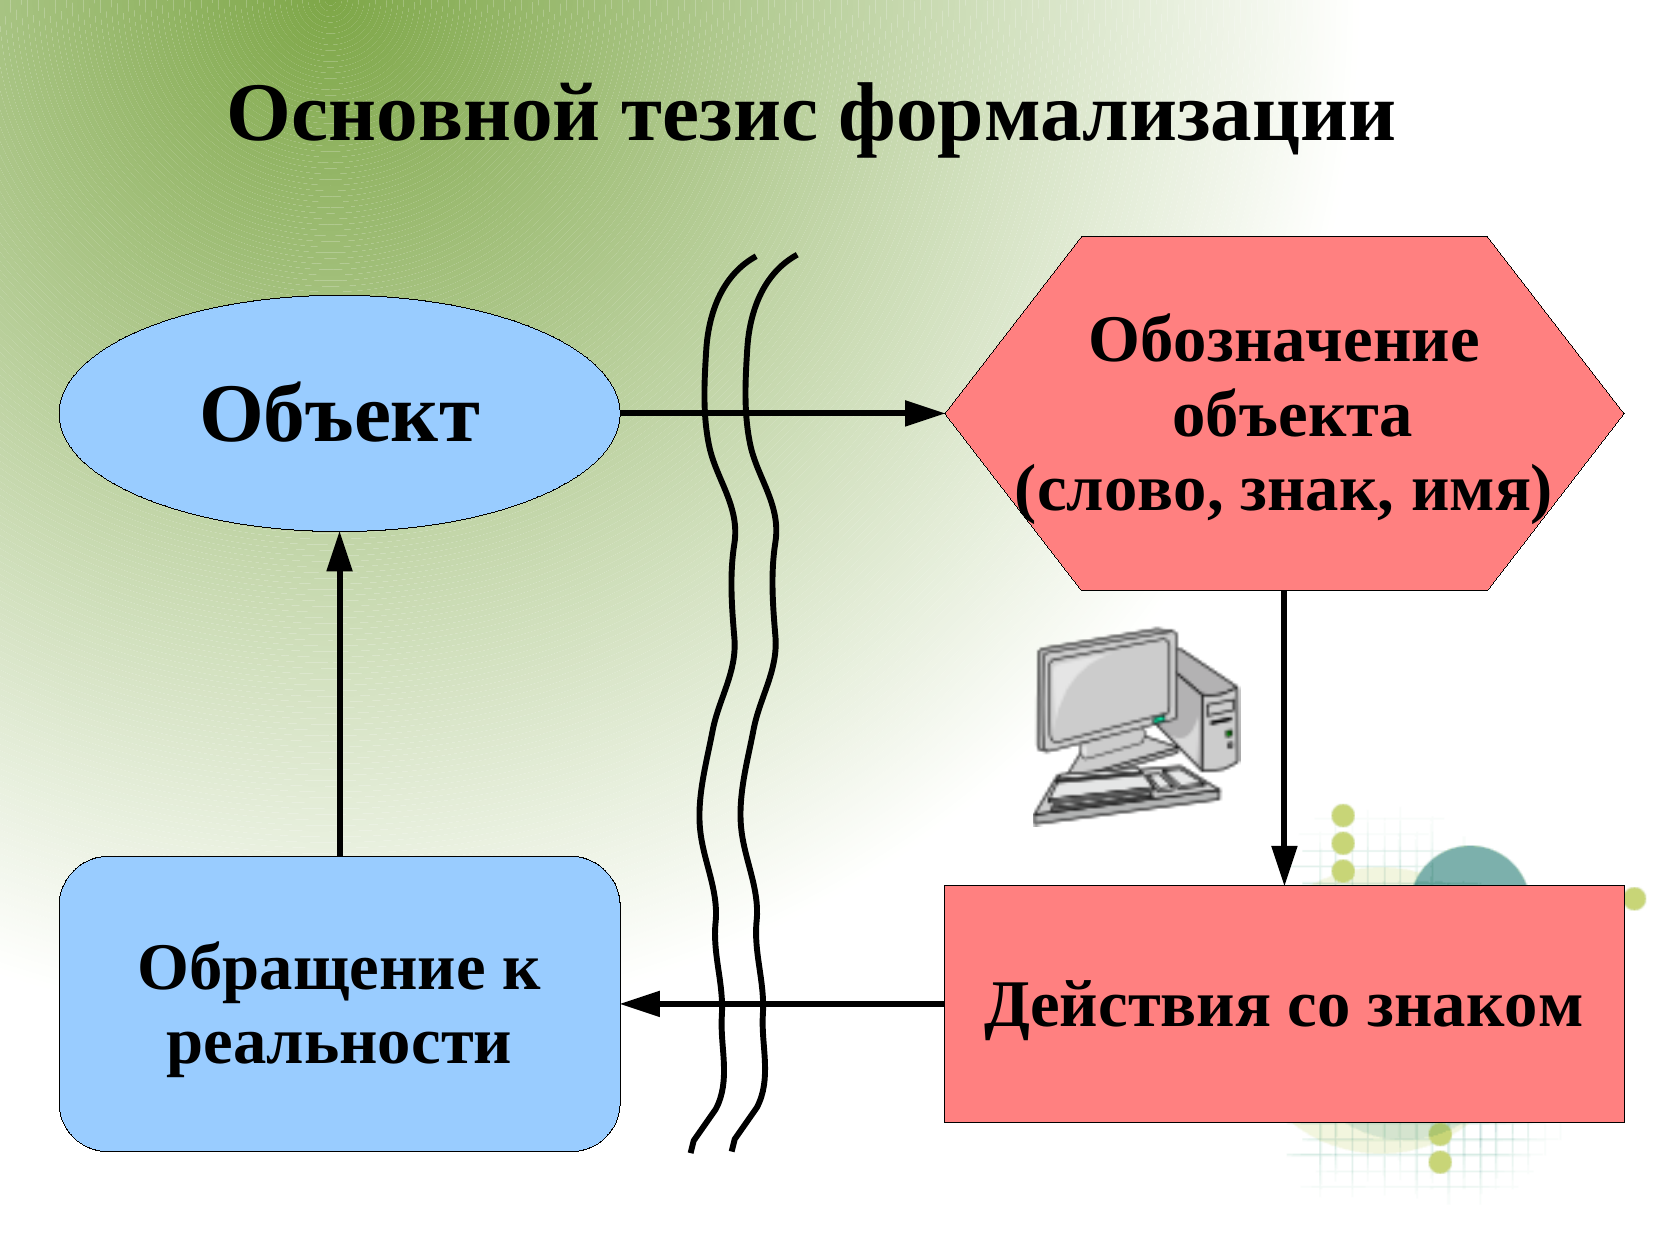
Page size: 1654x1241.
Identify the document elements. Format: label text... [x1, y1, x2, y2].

text_box Обозначение объекта (слово, знак, имя) [945, 236, 1625, 591]
picture [1224, 792, 1654, 1211]
text_box Объект [59, 295, 621, 532]
picture [1033, 620, 1283, 885]
text_box Действия со знаком [944, 885, 1625, 1123]
text_box Обращение к реальности [59, 856, 621, 1152]
text_box Основной тезис формализации [88, 59, 1536, 167]
